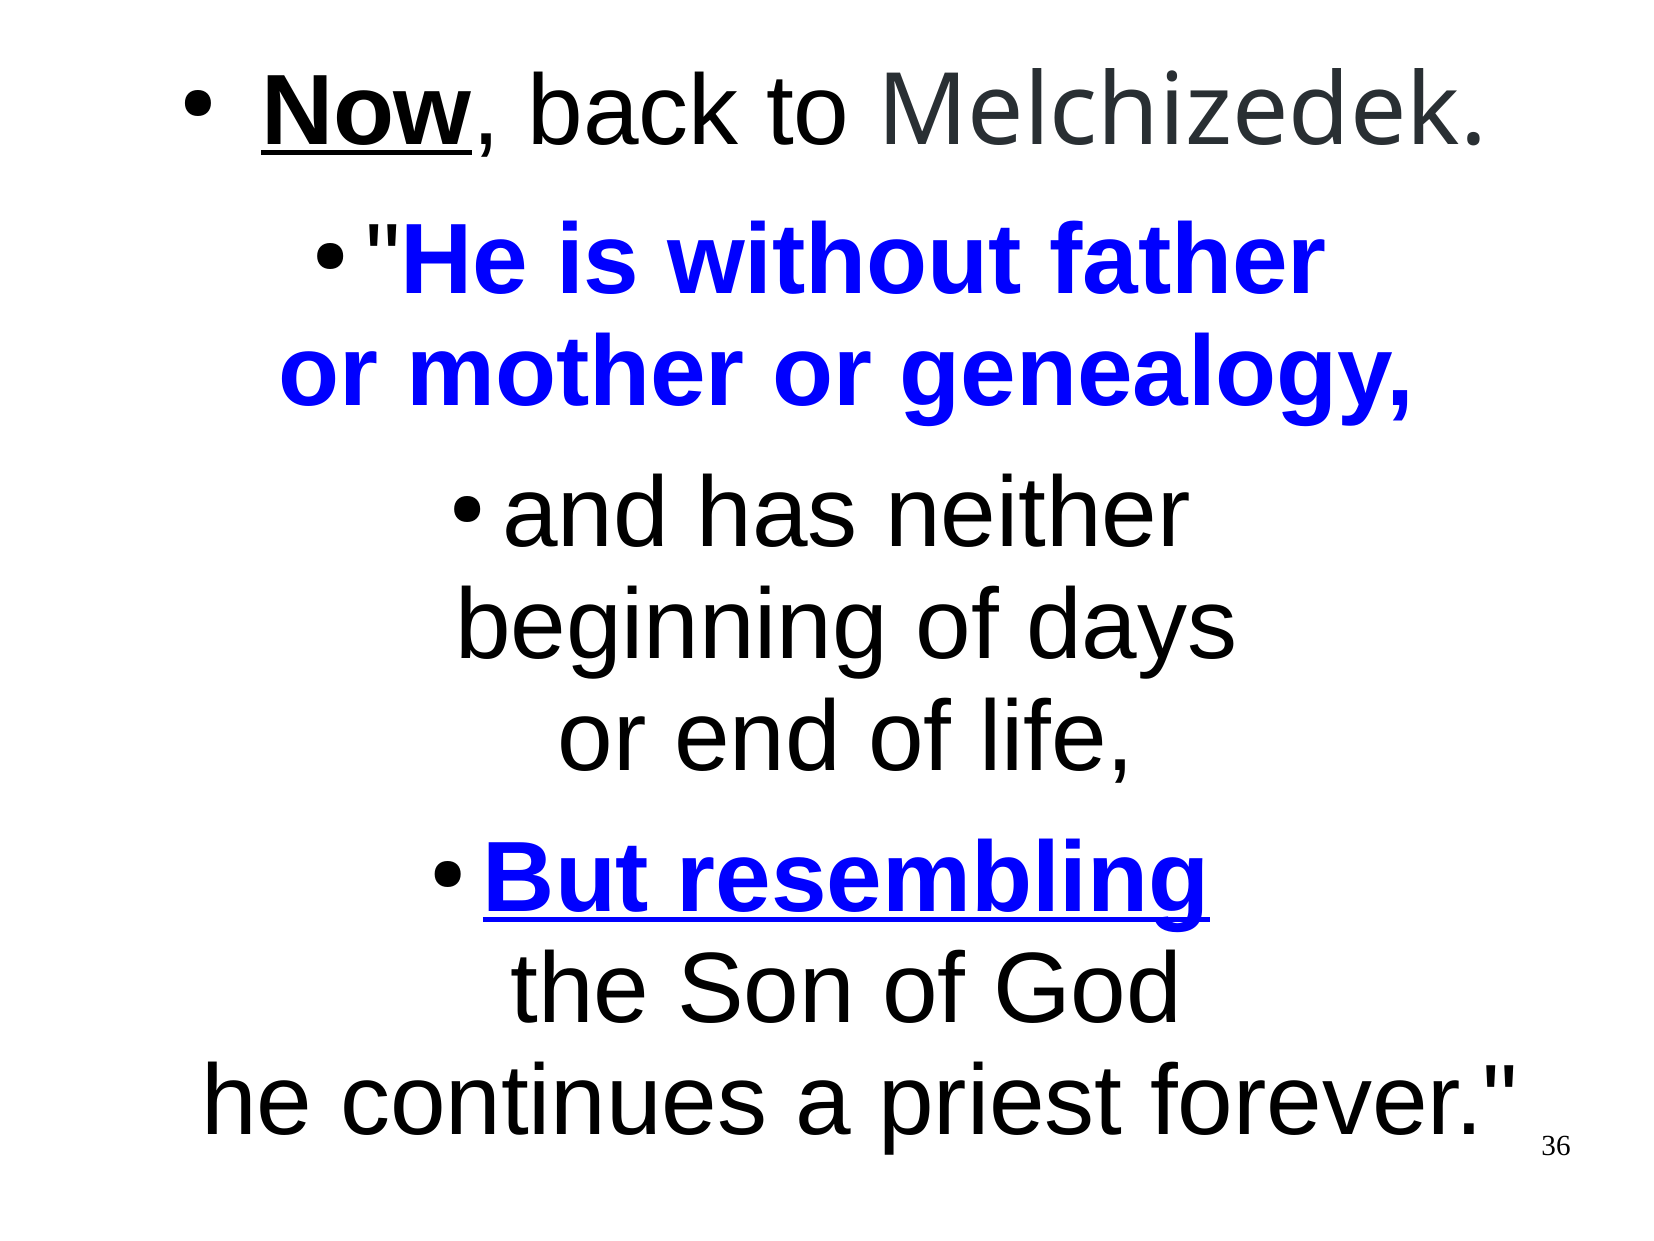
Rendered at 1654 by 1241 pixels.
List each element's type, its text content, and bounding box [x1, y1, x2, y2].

list Now, back to Melchizedek. "He is without father or mother or genealogy, and has neither beginning of days or end of life, But resembling the Son of God he continues a priest forever." [37, 37, 1613, 1238]
